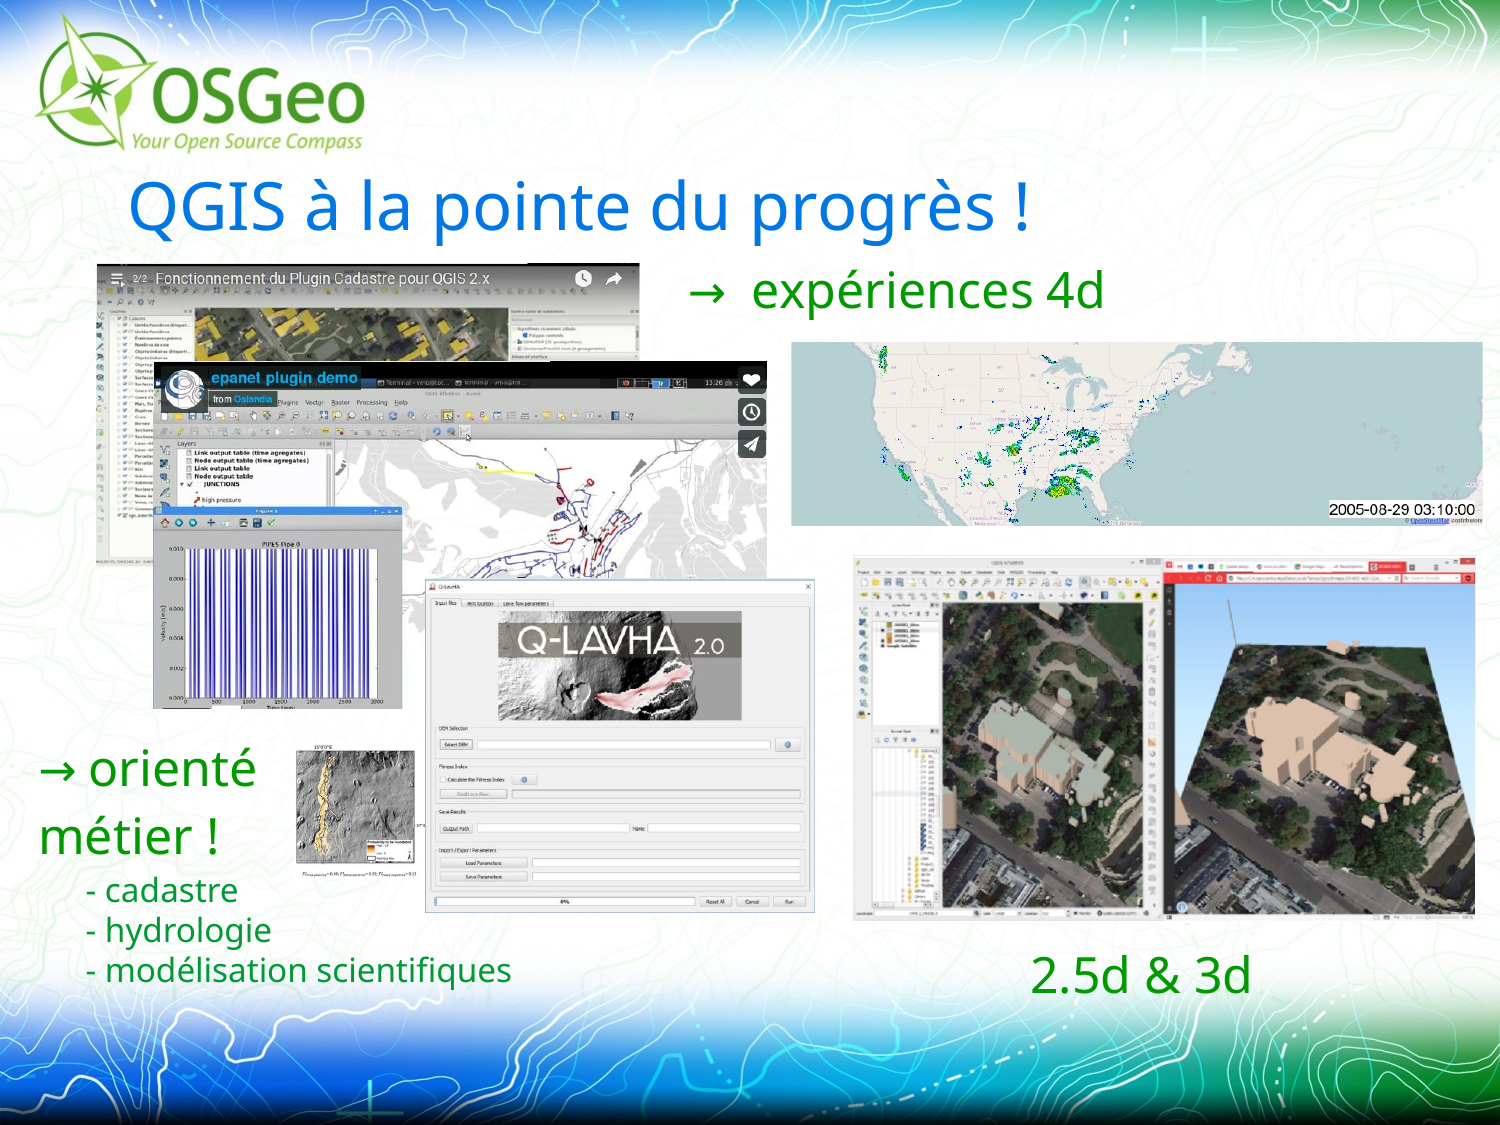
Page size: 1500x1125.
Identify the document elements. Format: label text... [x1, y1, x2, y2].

text_box - cadastre - hydrologie - modélisation scientifiques [70, 863, 615, 1058]
title QGIS à la pointe du progrès ! [112, 118, 1447, 263]
text_box 2.5d & 3d [980, 933, 1329, 1009]
text_box → orienté métier ! [0, 725, 425, 863]
text_box → expériences 4d [637, 248, 1489, 385]
text_box [512, 1025, 988, 1101]
picture [848, 1103, 864, 1109]
picture [0, 0, 1500, 1125]
picture [954, 1101, 961, 1113]
text_box [112, 1058, 426, 1101]
